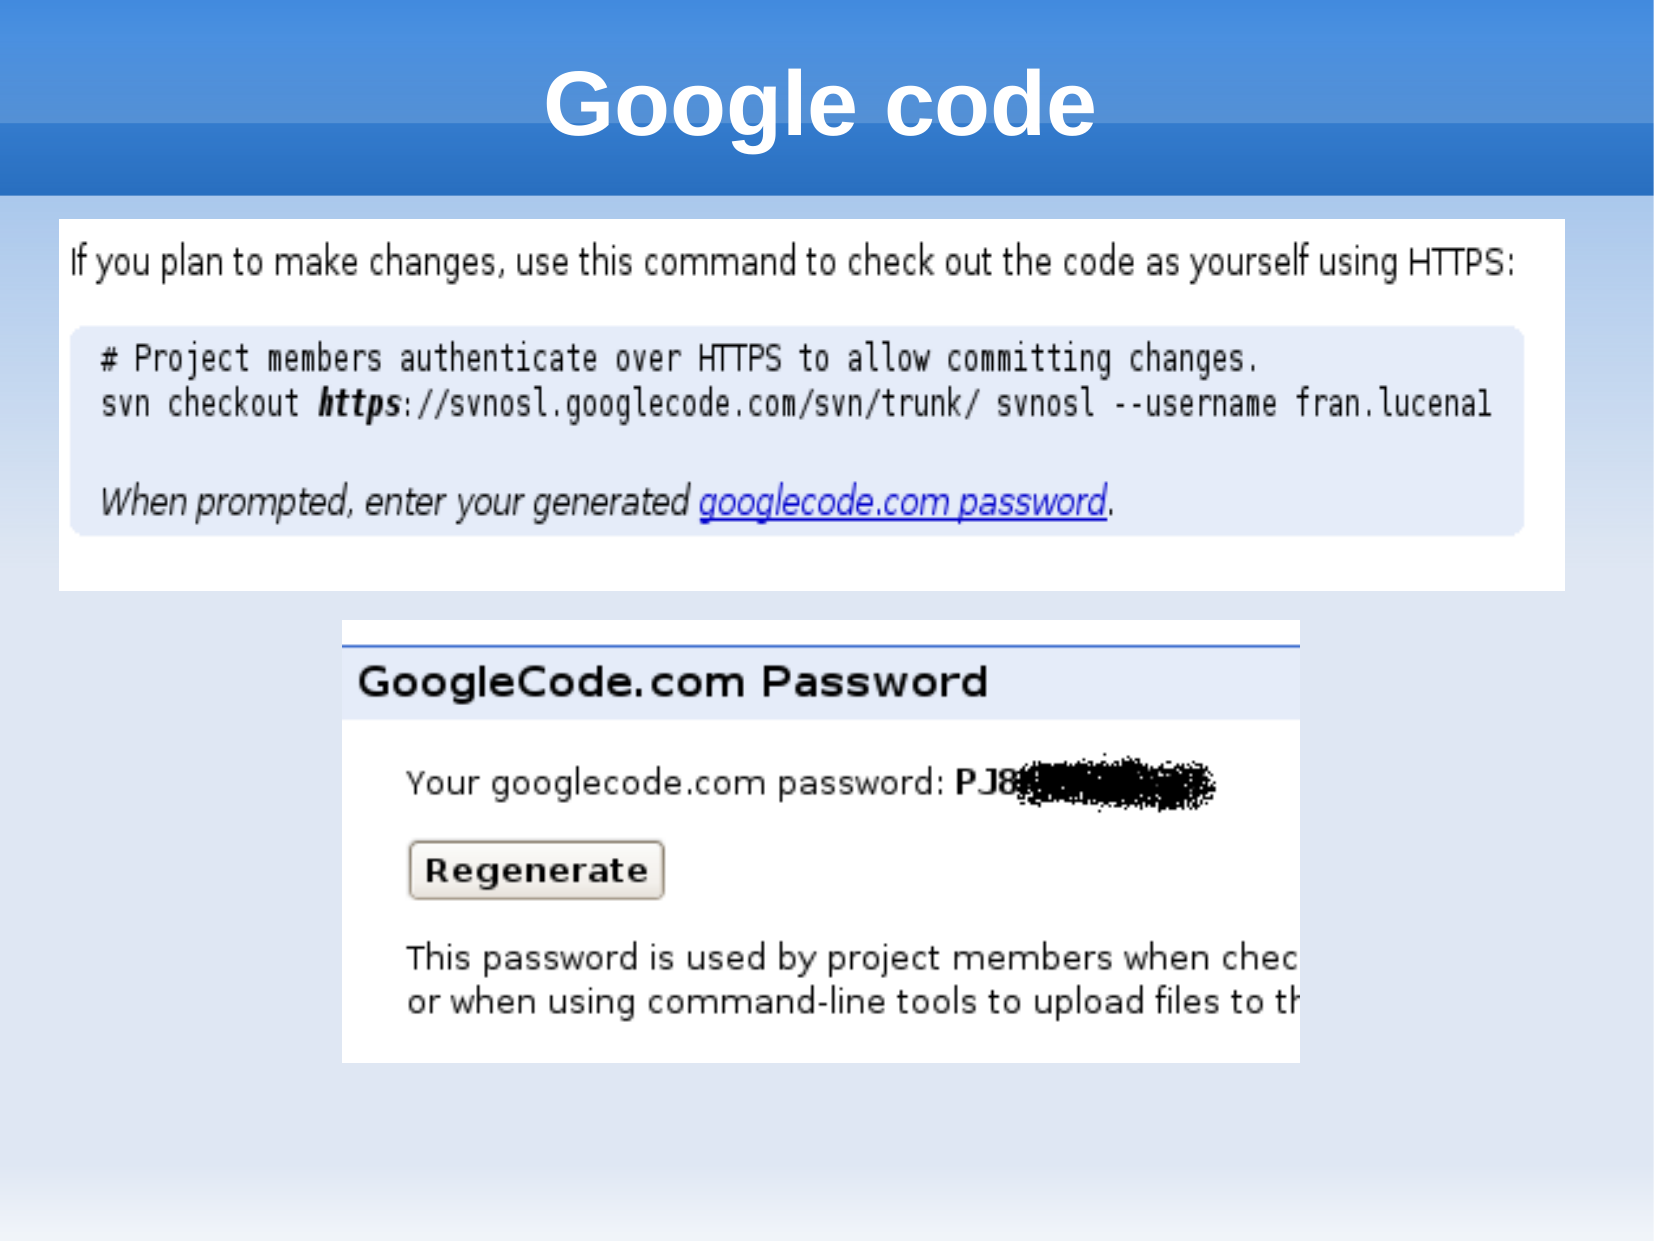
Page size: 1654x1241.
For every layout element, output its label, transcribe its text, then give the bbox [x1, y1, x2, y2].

picture [0, 0, 1654, 1241]
title Google code [76, 7, 1565, 200]
